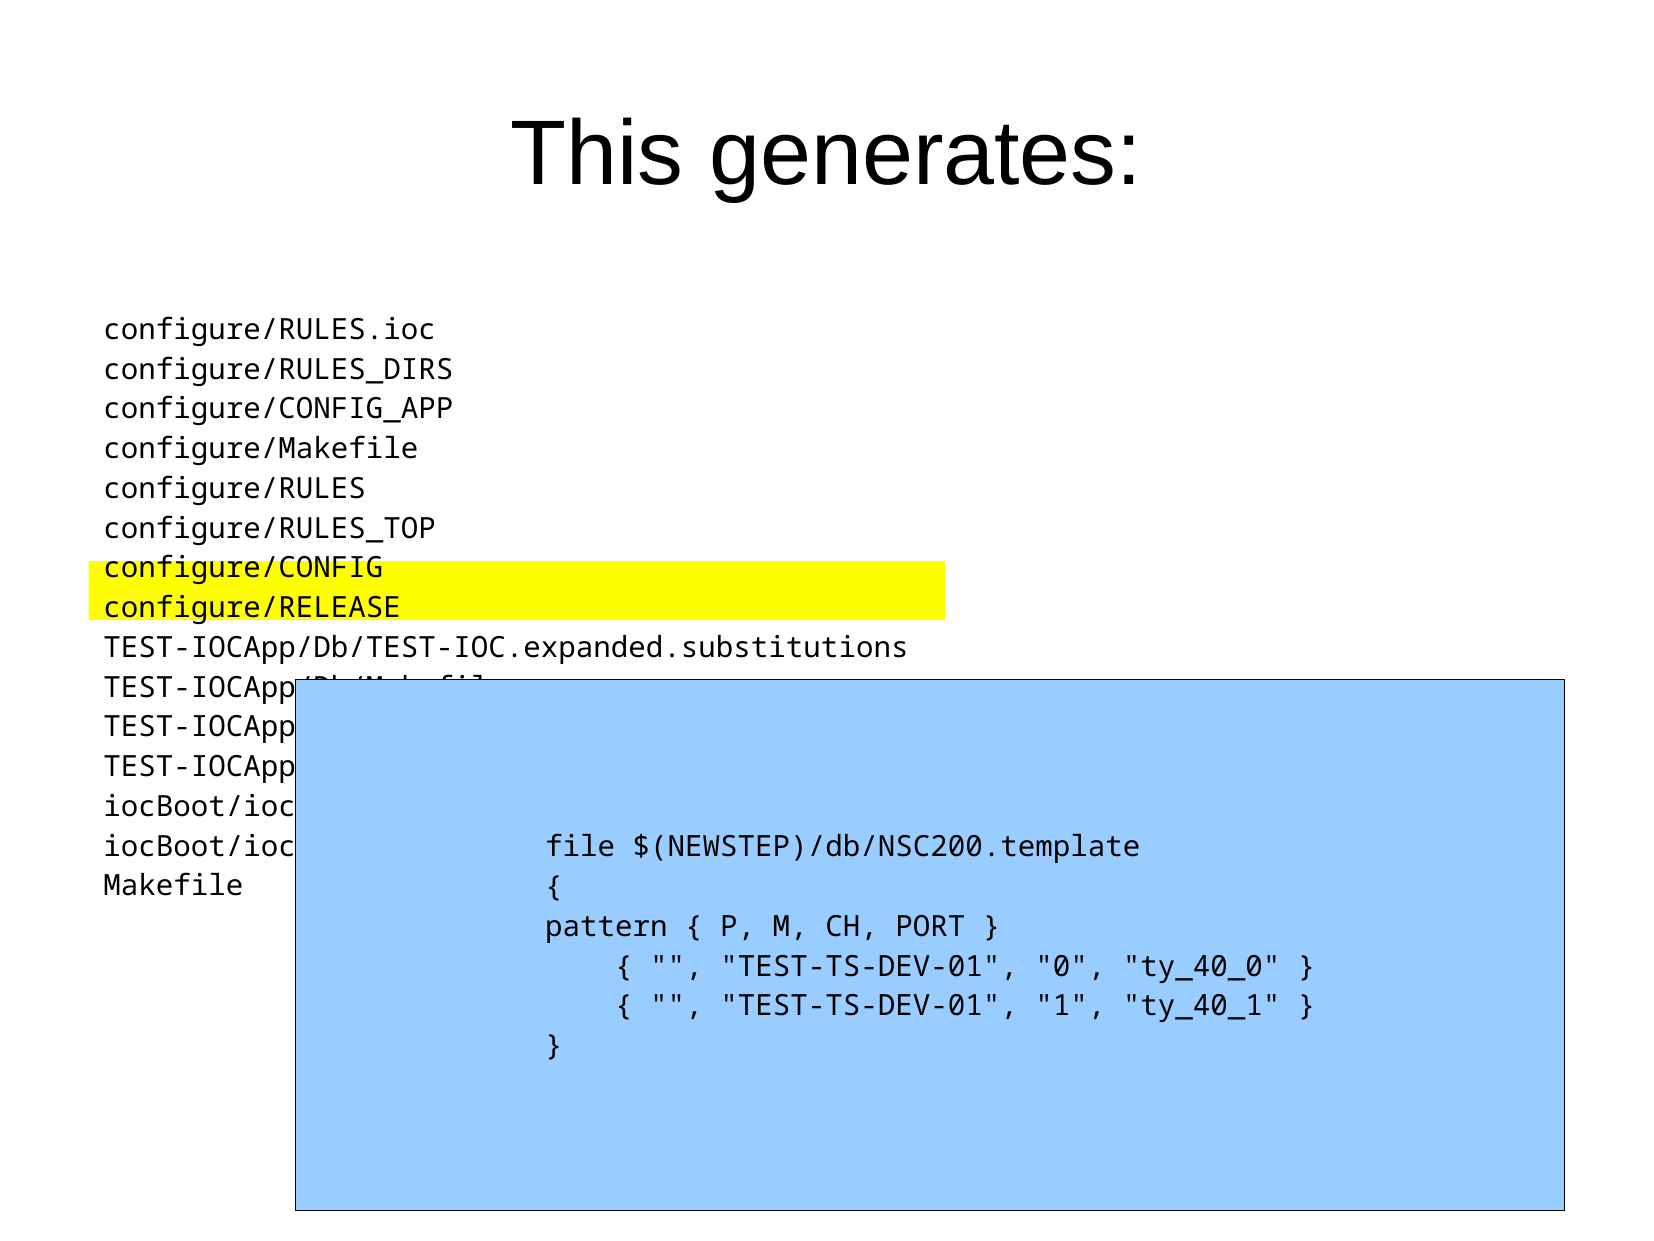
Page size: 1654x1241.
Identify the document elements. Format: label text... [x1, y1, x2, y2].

text_box configure/RULES.ioc configure/RULES_DIRS configure/CONFIG_APP configure/Makefile configure/RULES configure/RULES_TOP configure/CONFIG configure/RELEASE TEST-IOCApp/Db/TEST-IOC.expanded.substitutions TEST-IOCApp/Db/Makefile TEST-IOCApp/src/Makefile TEST-IOCApp/data/Makefile iocBoot/iocTEST-IOC/stTEST-IOC.cmd iocBoot/iocTEST-IOC/Makefile Makefile [88, 300, 1063, 857]
text_box file $(NEWSTEP)/db/NSC200.template { pattern { P, M, CH, PORT } { "", "TEST-TS-DEV-01", "0", "ty_40_0" } { "", "TEST-TS-DEV-01", "1", "ty_40_1" } } [295, 679, 1565, 1211]
title This generates: [82, 49, 1571, 257]
